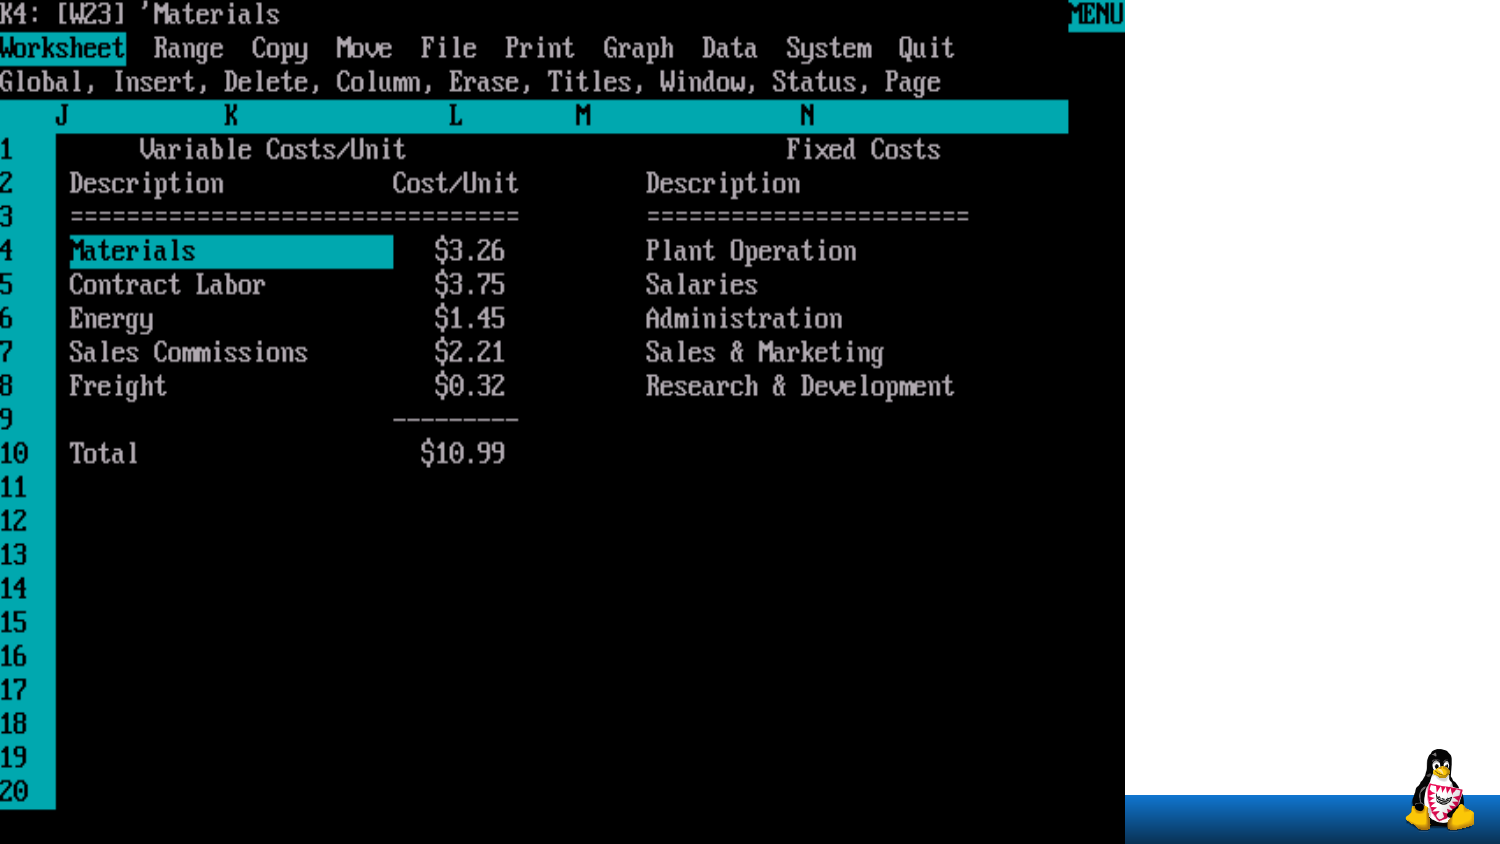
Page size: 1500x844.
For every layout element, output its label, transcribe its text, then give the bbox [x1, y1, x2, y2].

picture [1399, 787, 1480, 830]
picture [0, 0, 1125, 844]
list image: WinWorldPC [1125, 637, 1480, 787]
